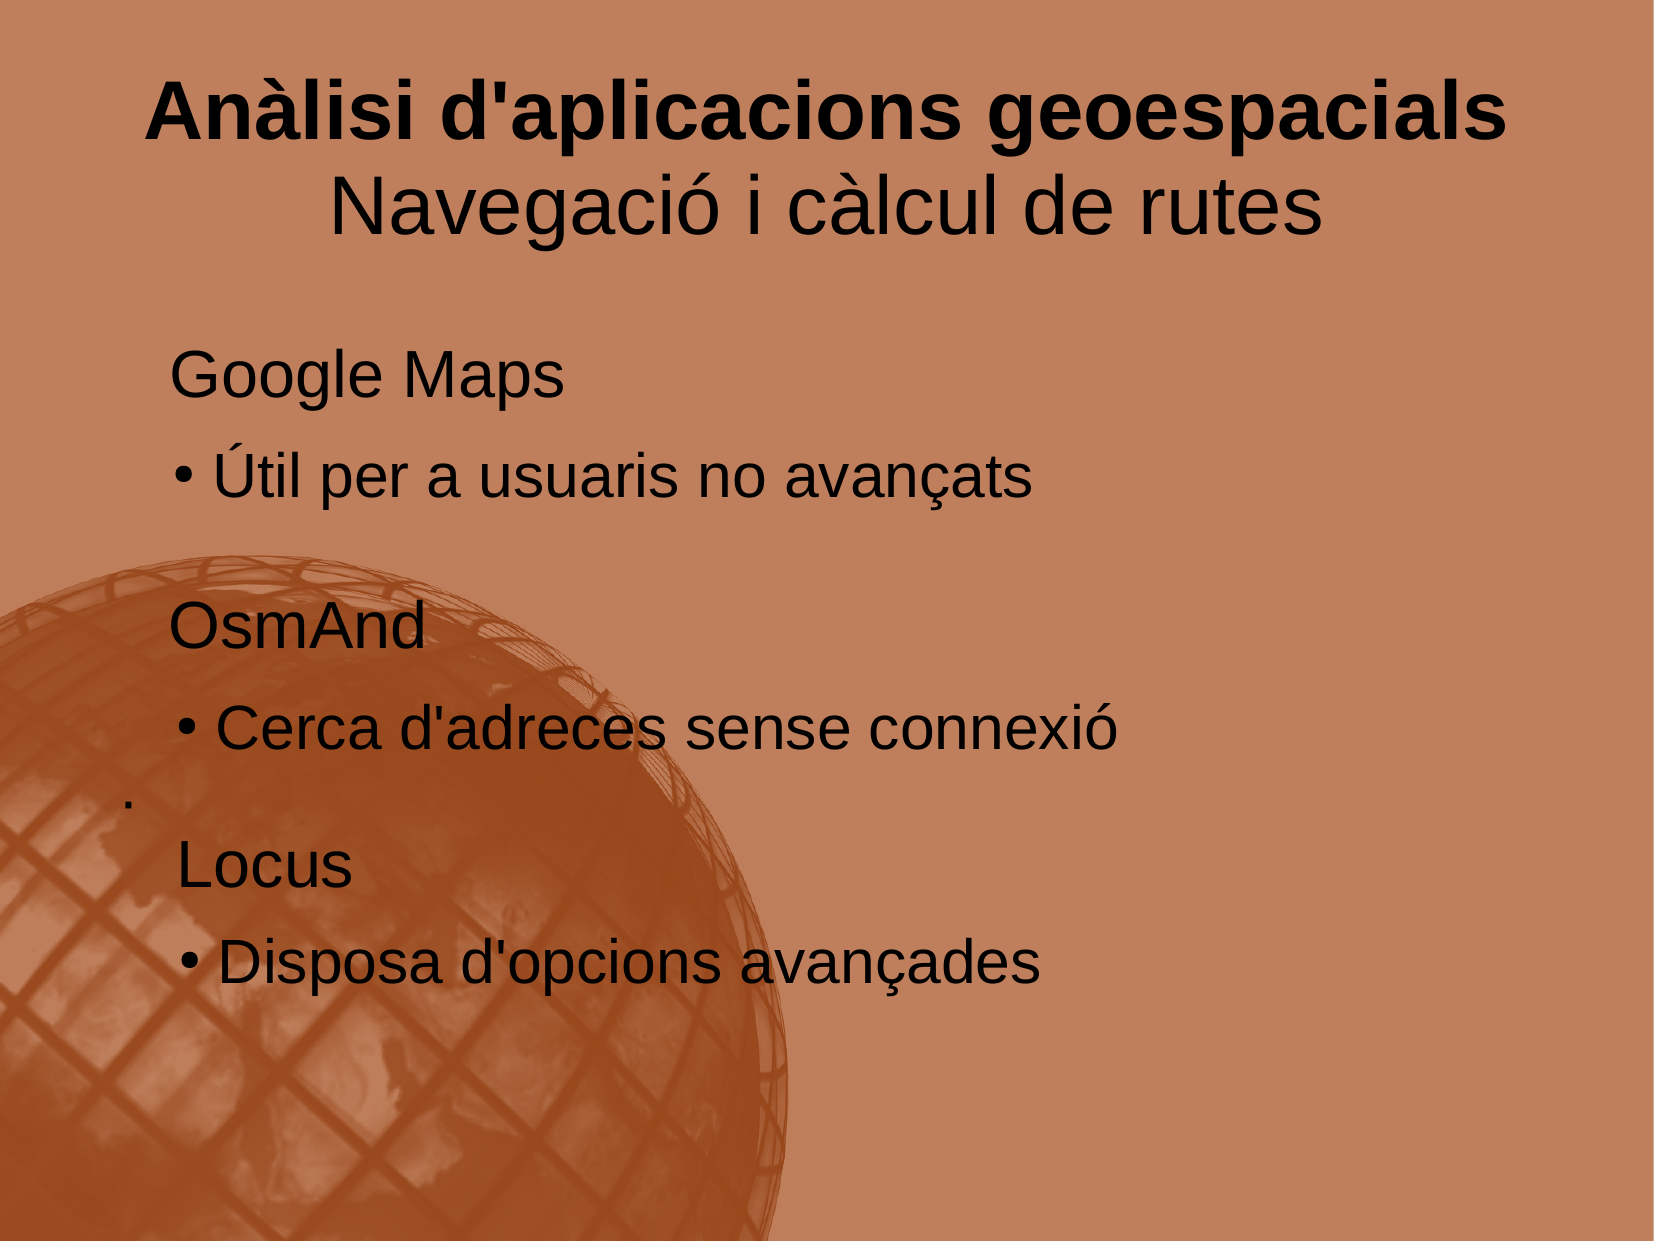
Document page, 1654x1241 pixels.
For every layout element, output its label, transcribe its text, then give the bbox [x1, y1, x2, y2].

title Navegació i càlcul de rutes [310, 154, 1344, 258]
title Anàlisi d'aplicacions geoespacials [82, 6, 1571, 215]
title · [118, 429, 1625, 1138]
title Útil per a usuaris no avançats [146, 424, 1062, 528]
title Disposa d'opcions avançades [153, 910, 1069, 1014]
title Google Maps [131, 322, 604, 426]
title OsmAnd [61, 574, 535, 678]
title Cerca d'adreces sense connexió [101, 676, 1195, 780]
title Locus [29, 812, 502, 917]
picture [0, 0, 1654, 1241]
